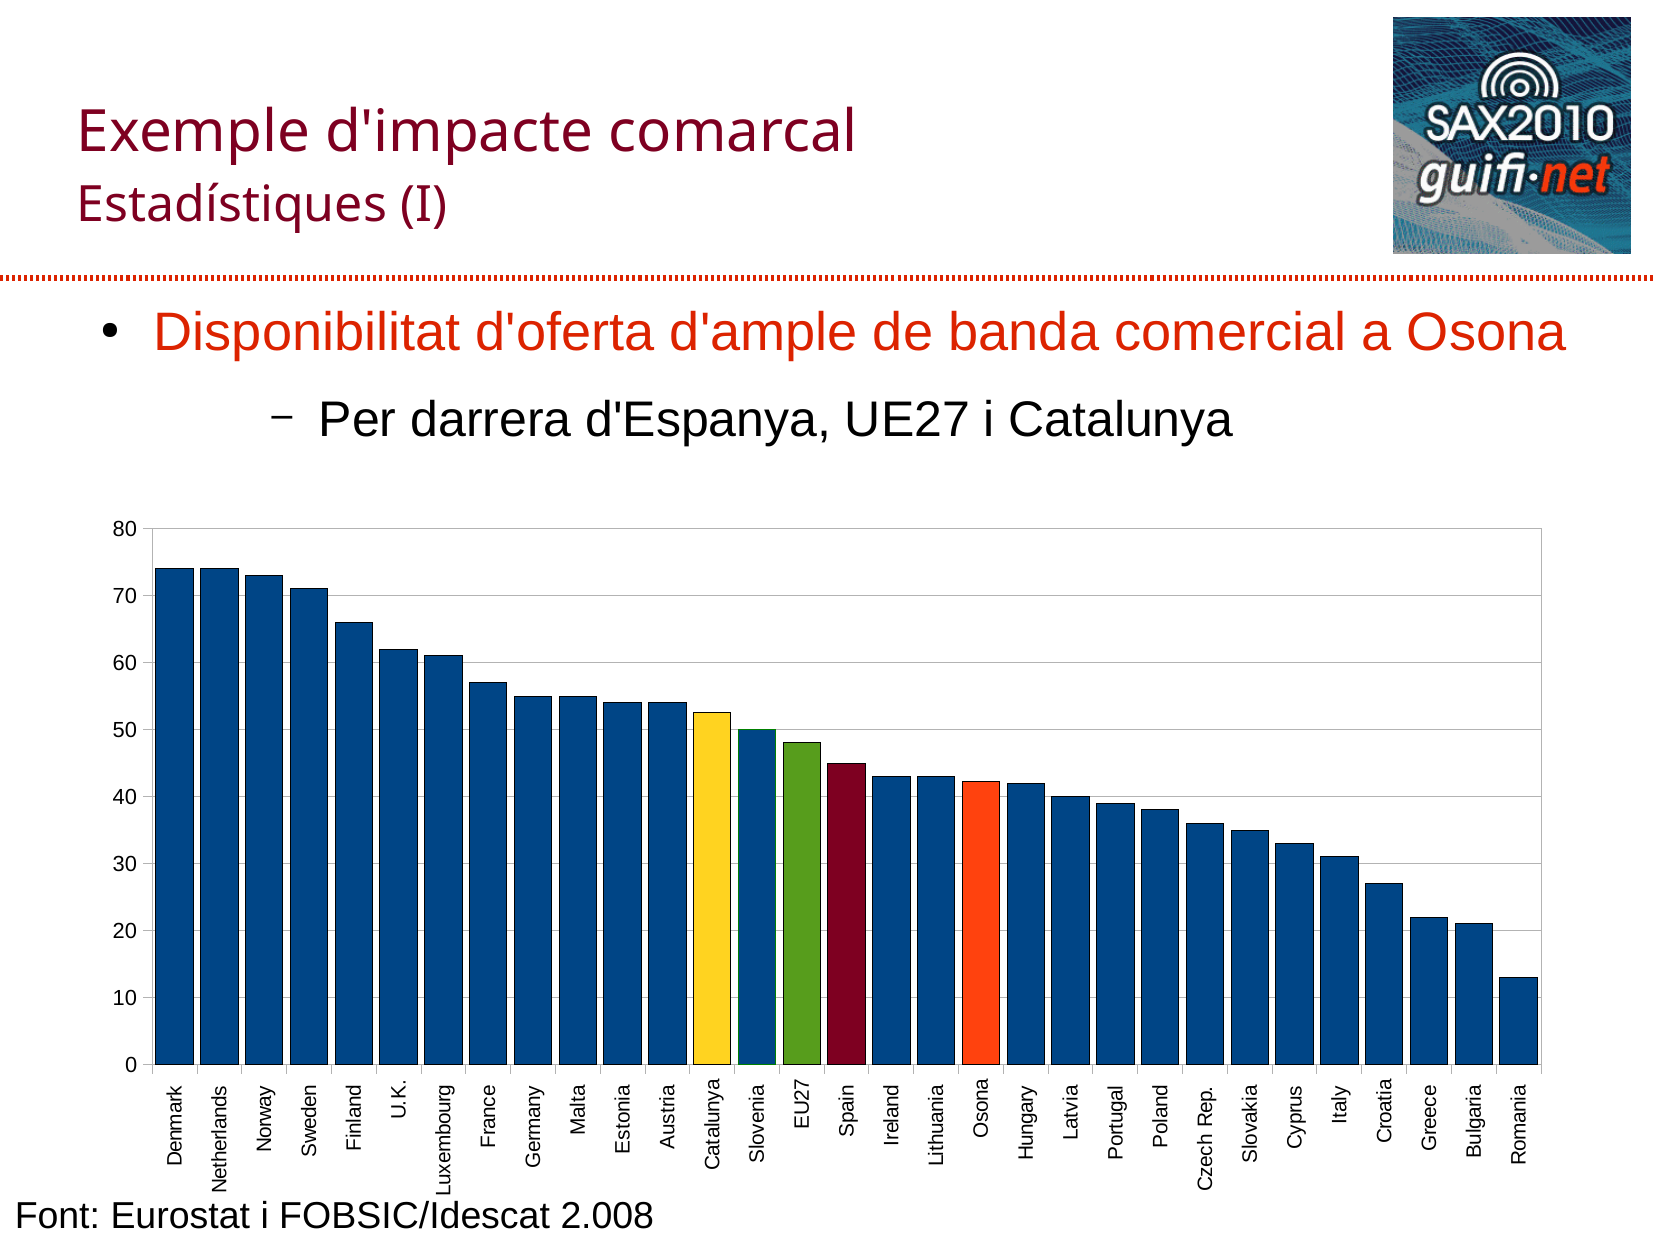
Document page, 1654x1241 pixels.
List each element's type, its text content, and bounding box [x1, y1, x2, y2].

chart [82, 692, 1571, 1211]
title Exemple d'impacte comarcal Estadístiques (I) [76, 59, 1093, 267]
text_box Font: Eurostat i FOBSIC/Idescat 2.008 [0, 1187, 670, 1241]
list Disponibilitat d'oferta d'ample de banda comercial a Osona Per darrera d'Espanya, UE27 i Catalunya [82, 301, 1571, 692]
picture [1393, 17, 1631, 254]
